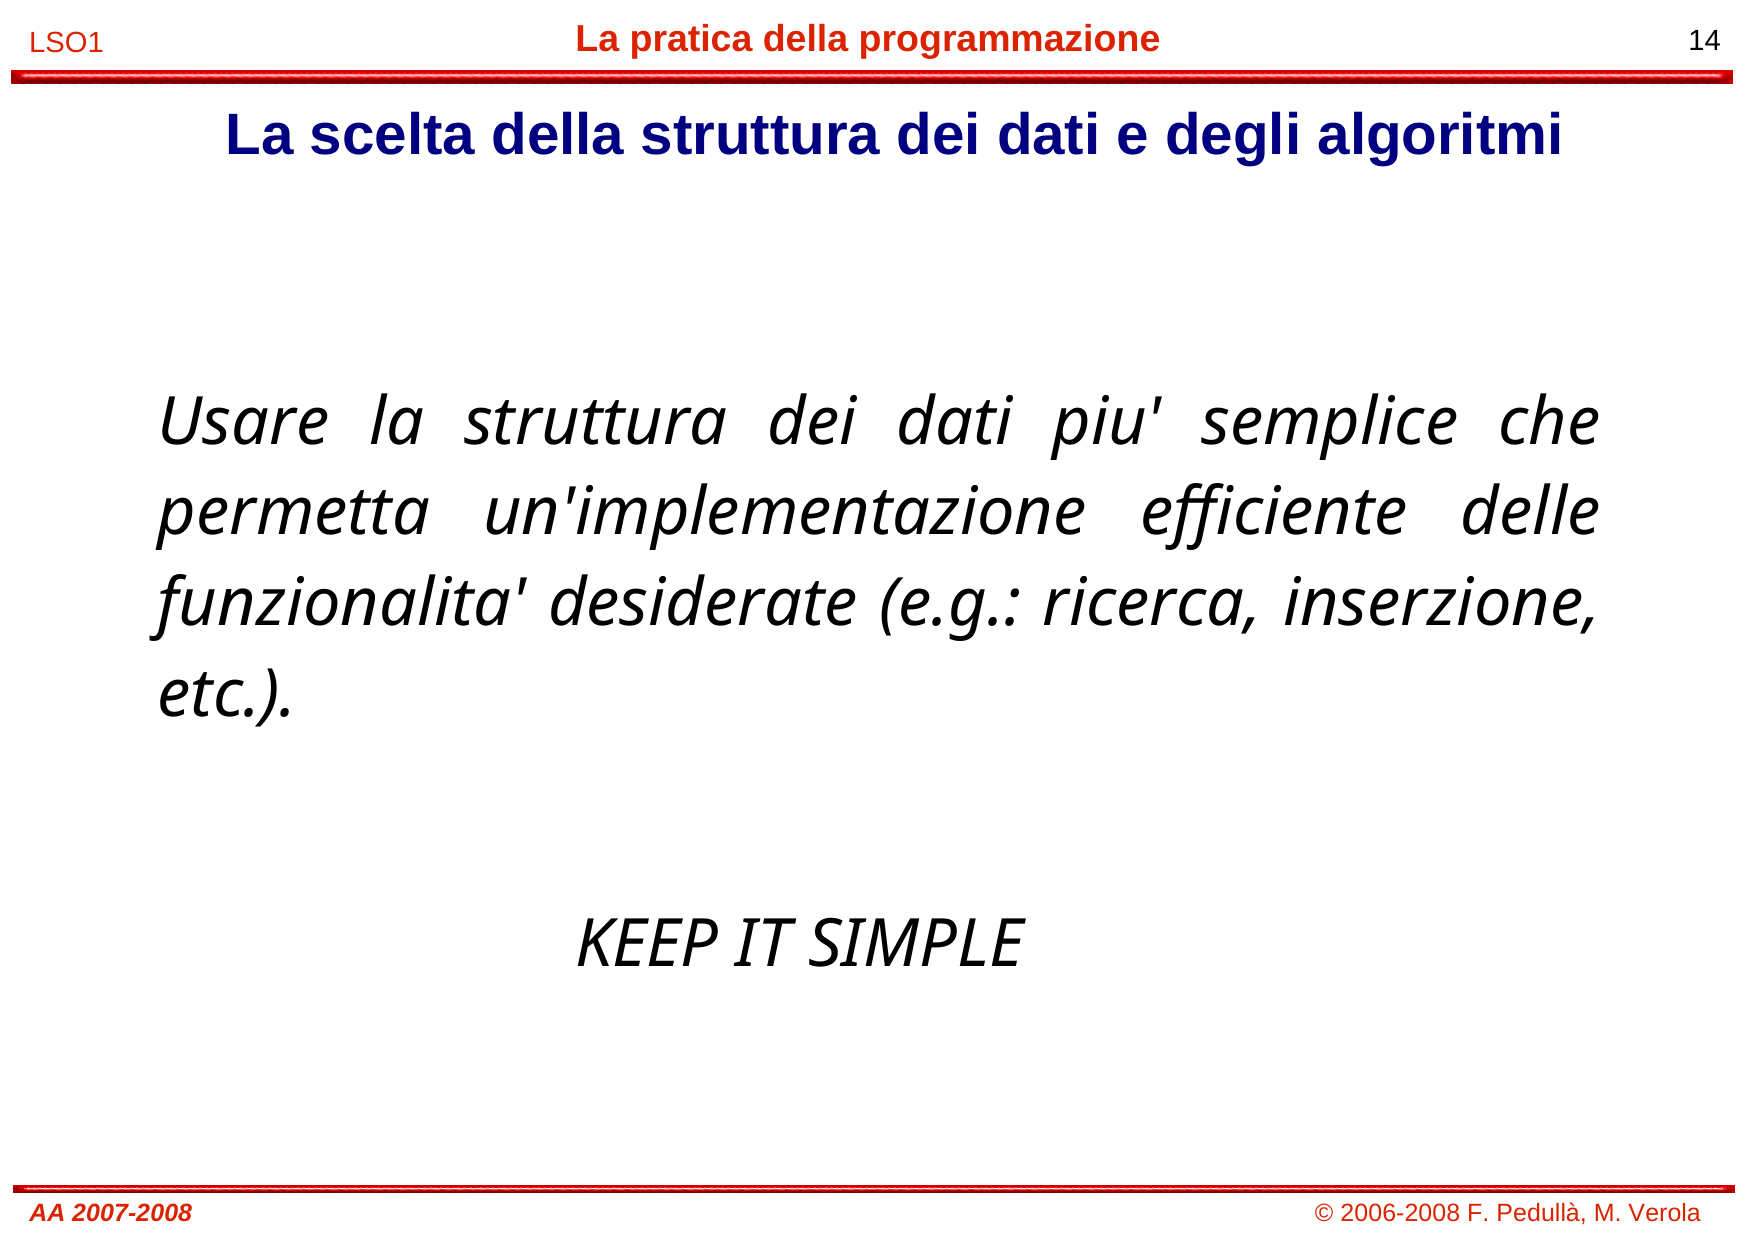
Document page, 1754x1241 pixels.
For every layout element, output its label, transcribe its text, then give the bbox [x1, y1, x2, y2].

text_box La scelta della struttura dei dati e degli algoritmi [181, 98, 1610, 187]
list Usare la struttura dei dati piu' semplice che permetta un'implementazione efficiente delle funzionalita' desiderate (e.g.: ricerca, inserzione, etc.). KEEP IT SIMPLE [95, 373, 1613, 931]
picture [13, 1185, 1735, 1193]
picture [11, 70, 1733, 84]
